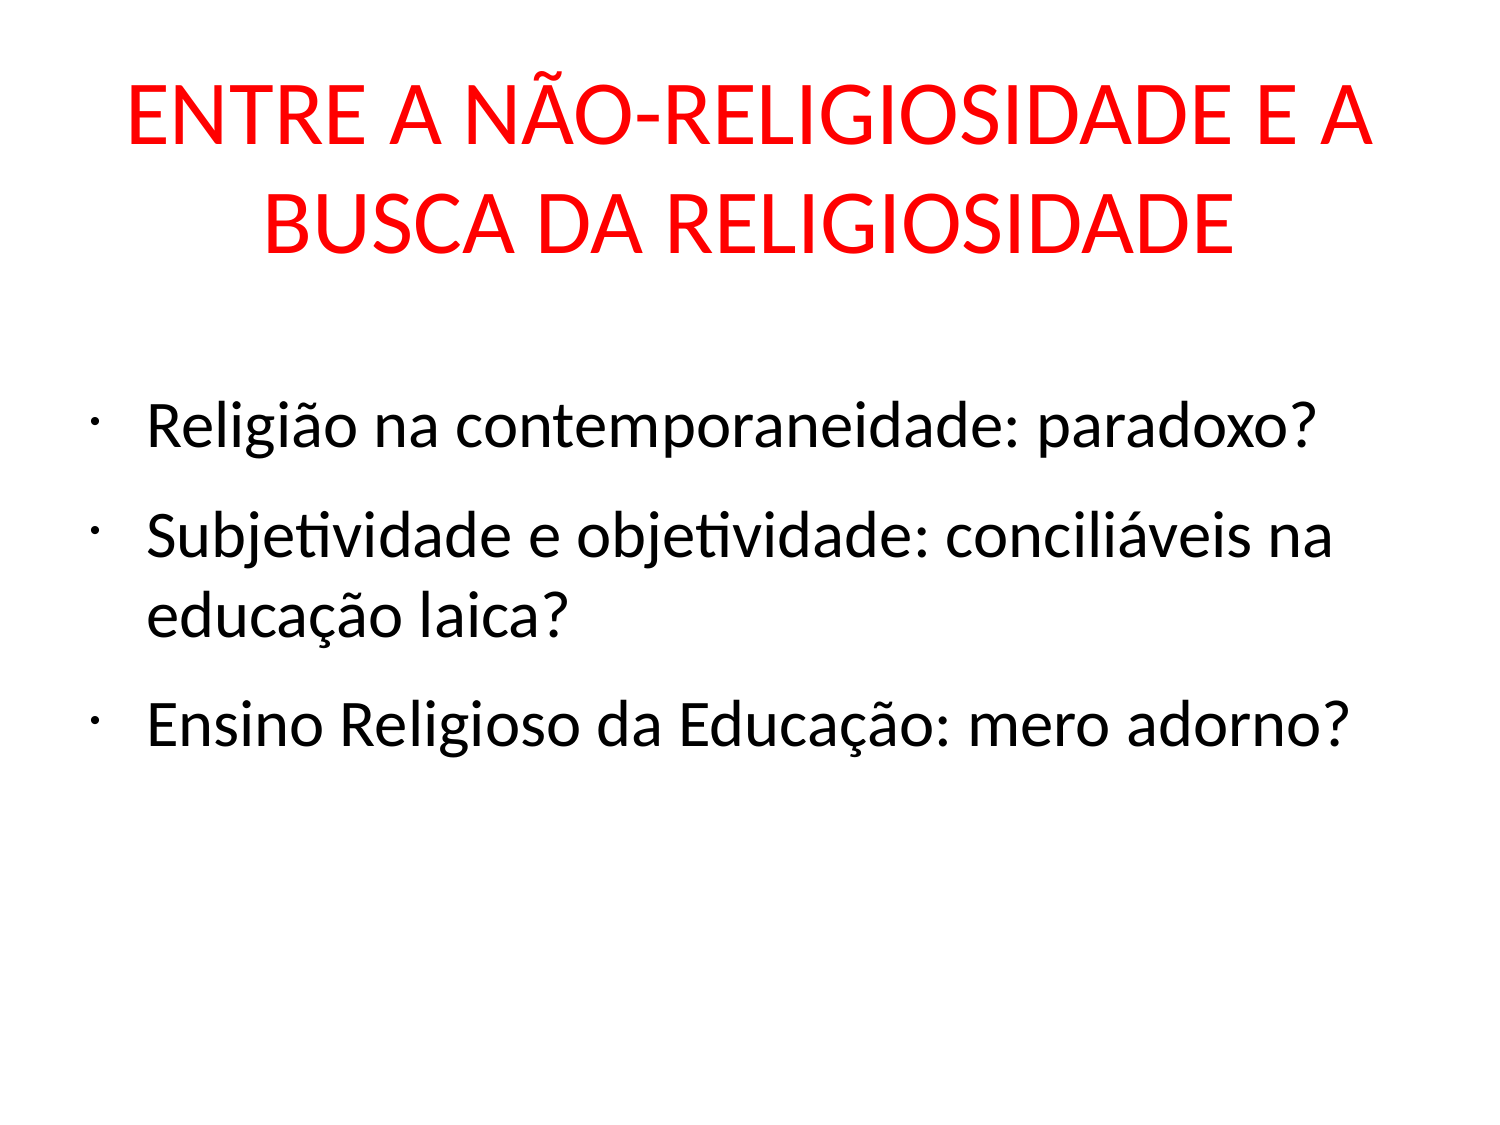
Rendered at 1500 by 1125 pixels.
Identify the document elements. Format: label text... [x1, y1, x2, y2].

title ENTRE A NÃO-RELIGIOSIDADE E A BUSCA DA RELIGIOSIDADE [75, 45, 1425, 233]
list Religião na contemporaneidade: paradoxo? Subjetividade e objetividade: conciliáveis na educação laica? Ensino Religioso da Educação: mero adorno? [75, 373, 1425, 1005]
